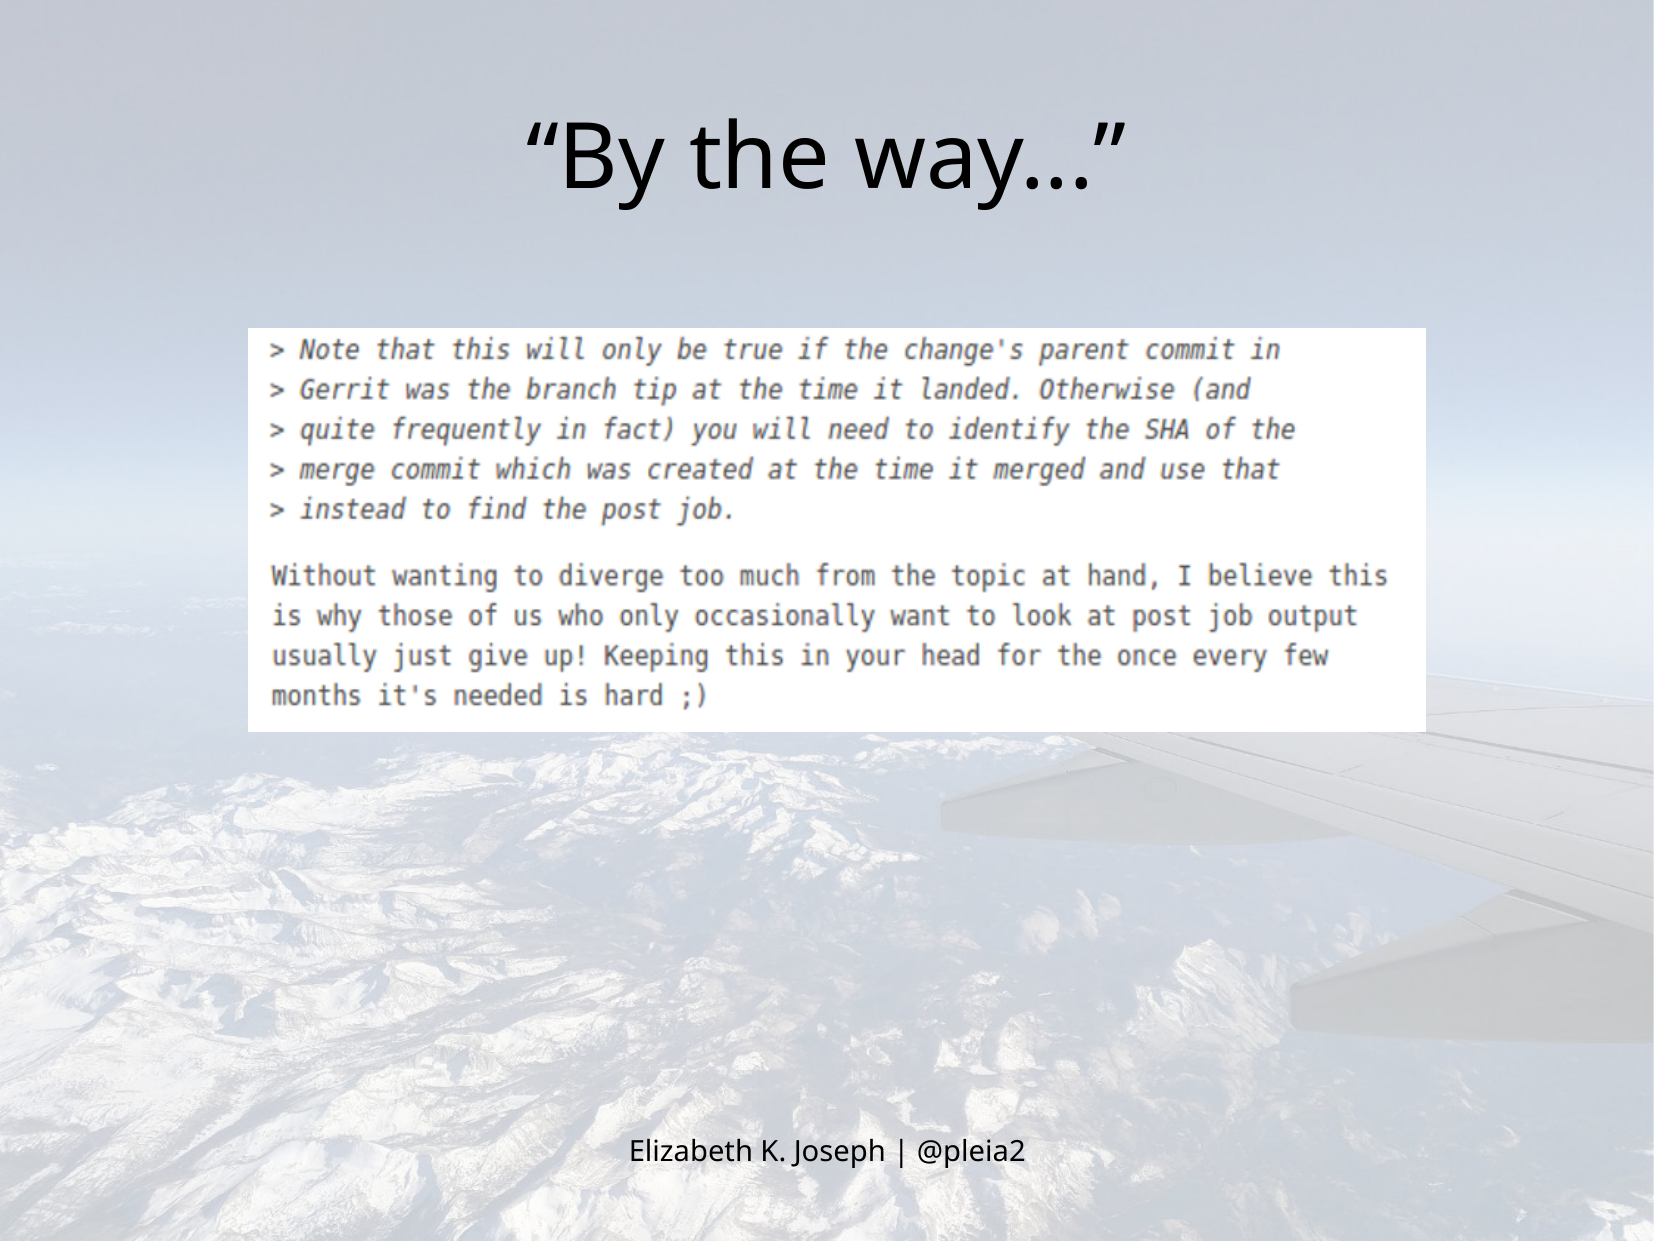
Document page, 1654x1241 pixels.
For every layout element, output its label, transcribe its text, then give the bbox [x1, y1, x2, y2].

title “By the way...” [82, 49, 1571, 257]
picture [0, 0, 1654, 1241]
